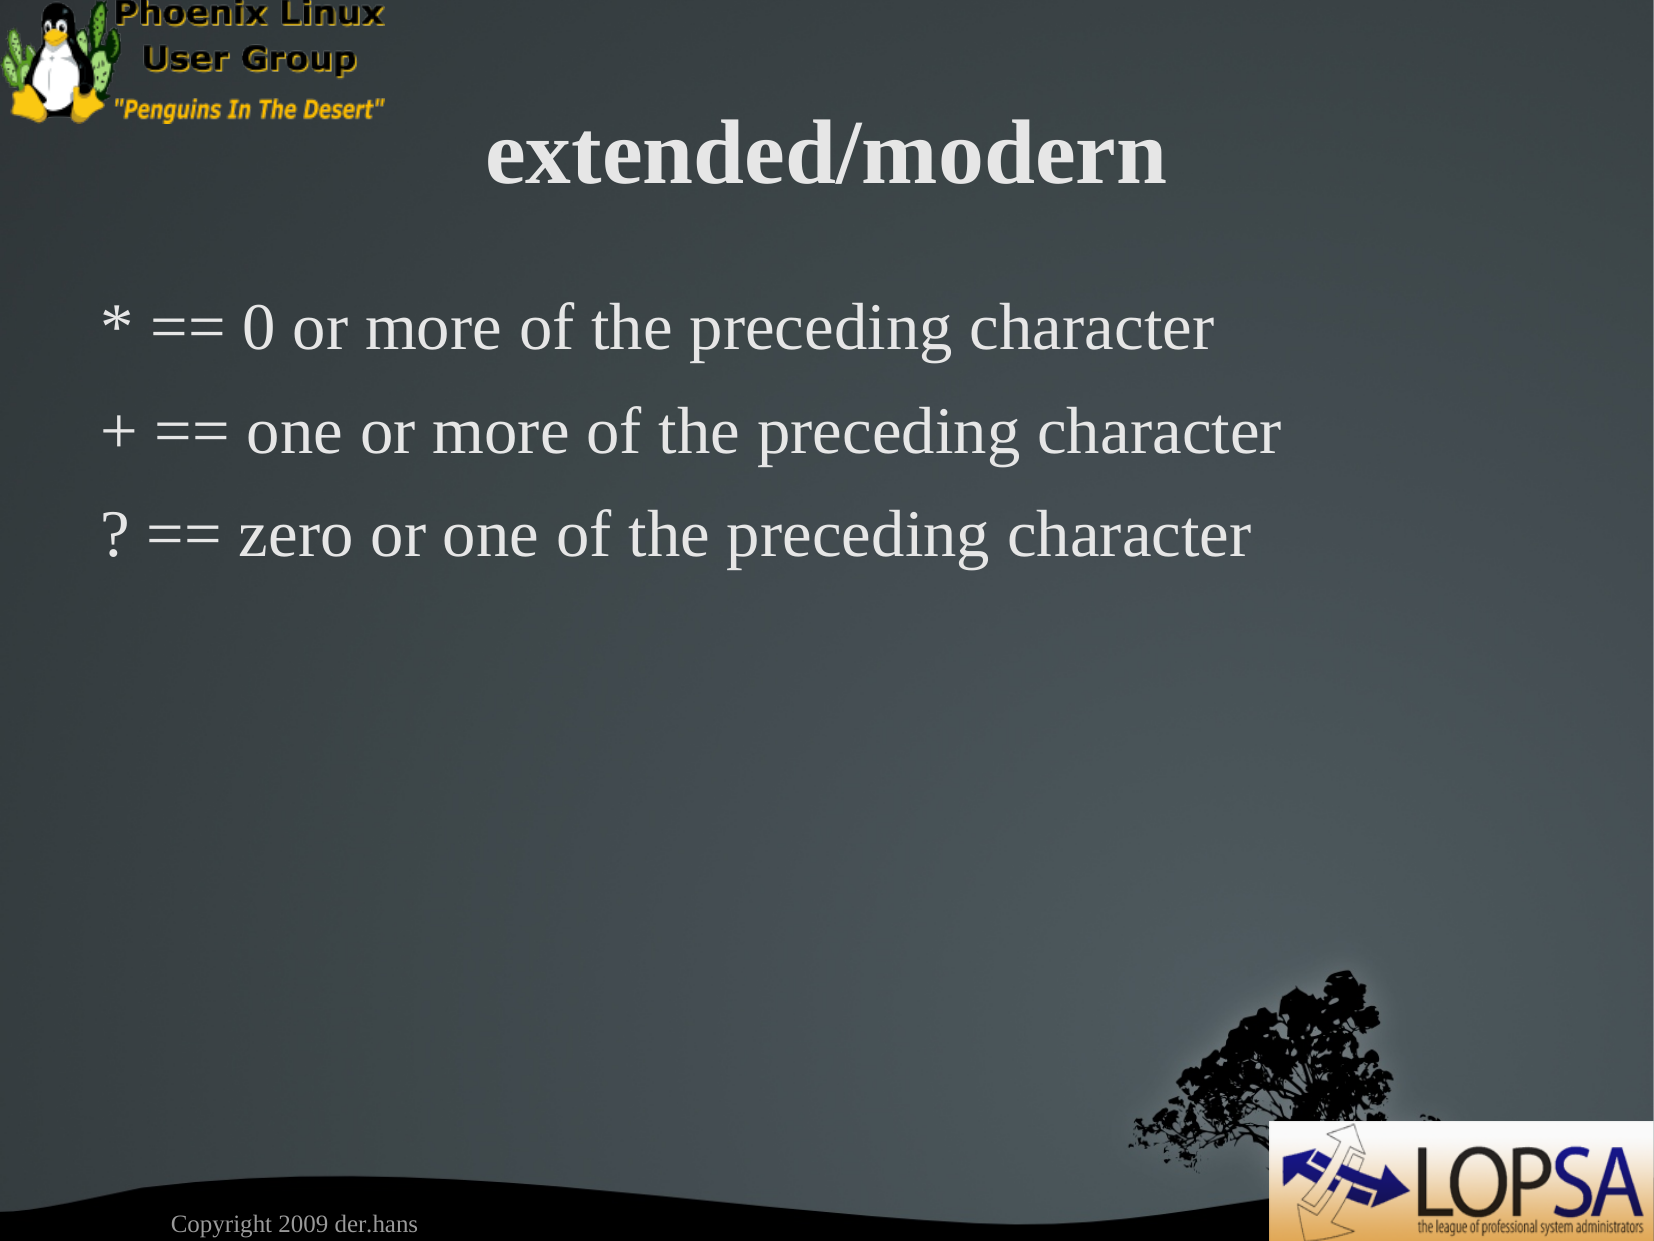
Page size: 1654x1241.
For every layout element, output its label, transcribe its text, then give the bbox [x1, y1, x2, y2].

title extended/modern [82, 49, 1571, 257]
picture [0, 0, 1654, 1241]
list * == 0 or more of the preceding character + == one or more of the preceding character ? == zero or one of the preceding character [82, 290, 1571, 1109]
